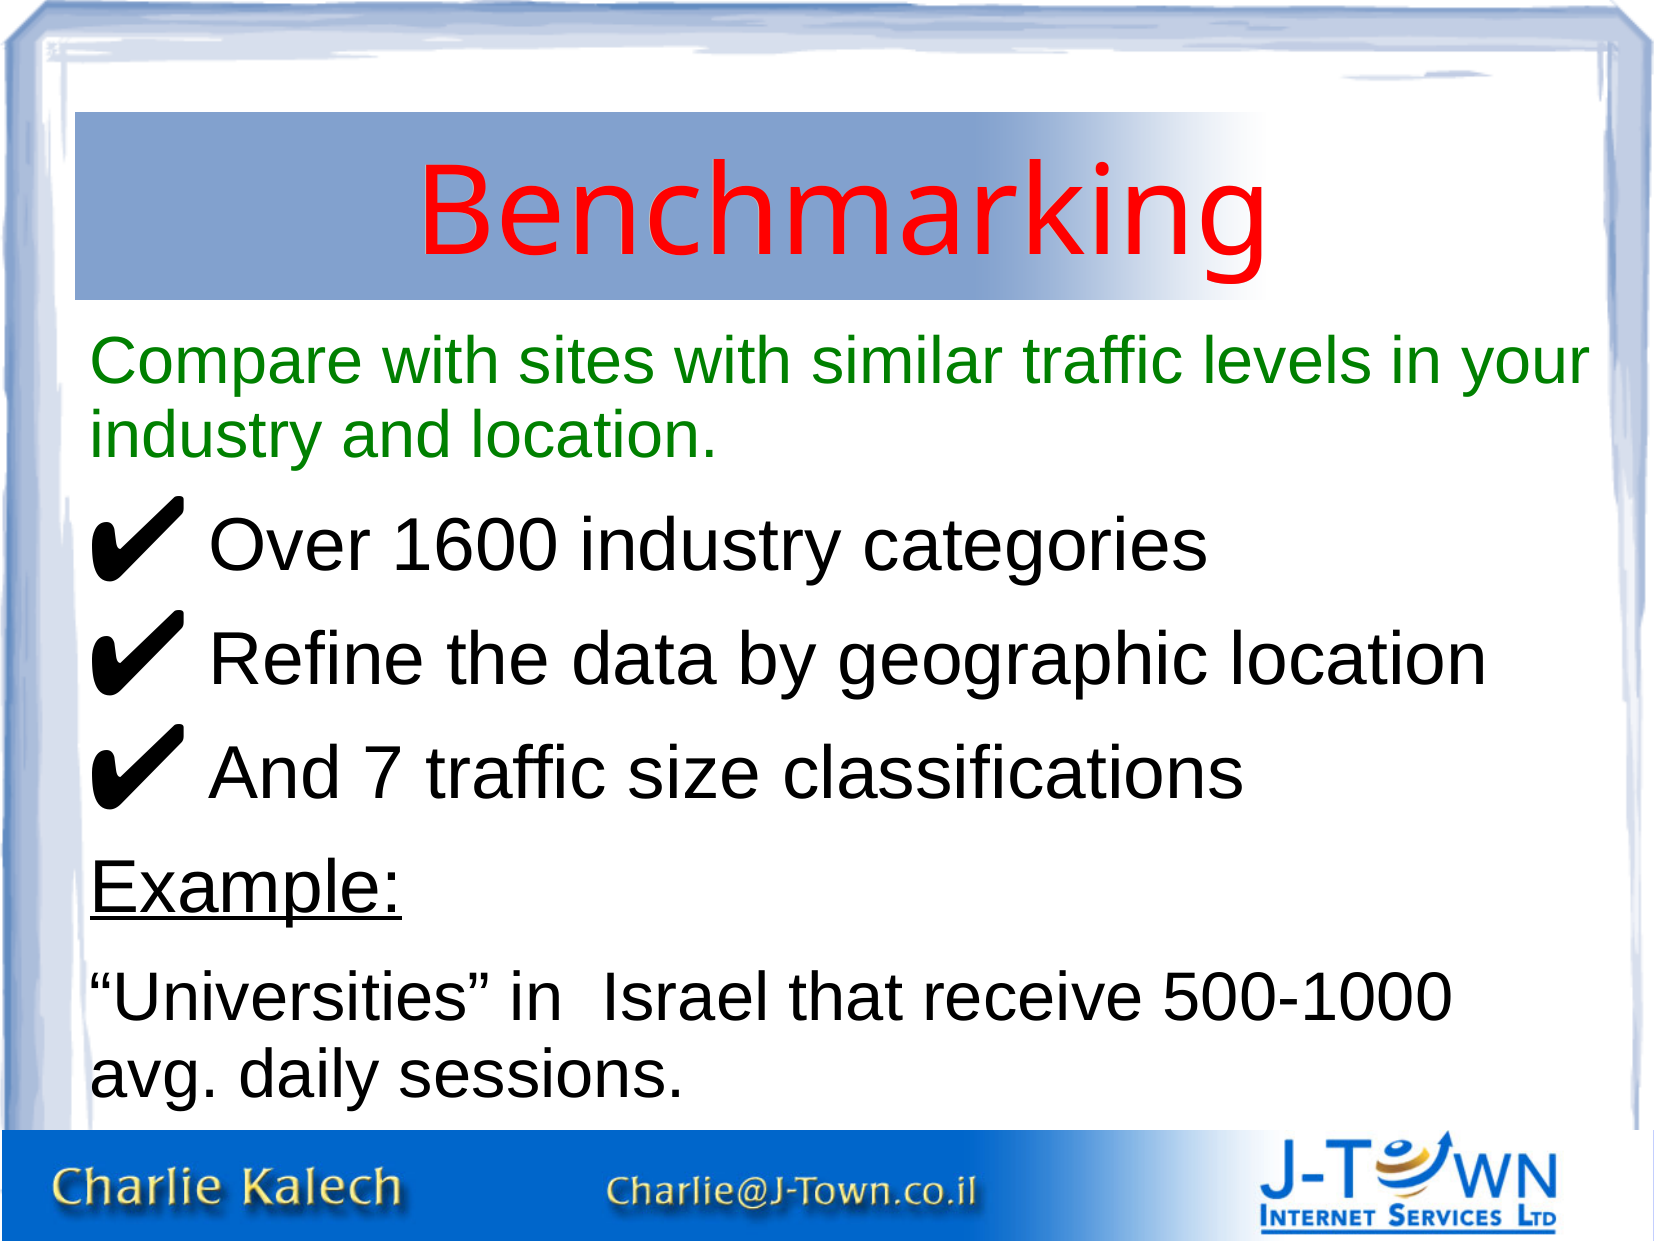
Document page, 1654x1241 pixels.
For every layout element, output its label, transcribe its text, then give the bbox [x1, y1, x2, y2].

picture [0, 0, 1654, 1241]
text_box Compare with sites with similar traffic levels in your industry and location. Over 1600 industry categories Refine the data by geographic location And 7 traffic size classifications Example: “Universities” in Israel that receive 500-1000 avg. daily sessions. [75, 315, 1613, 1137]
